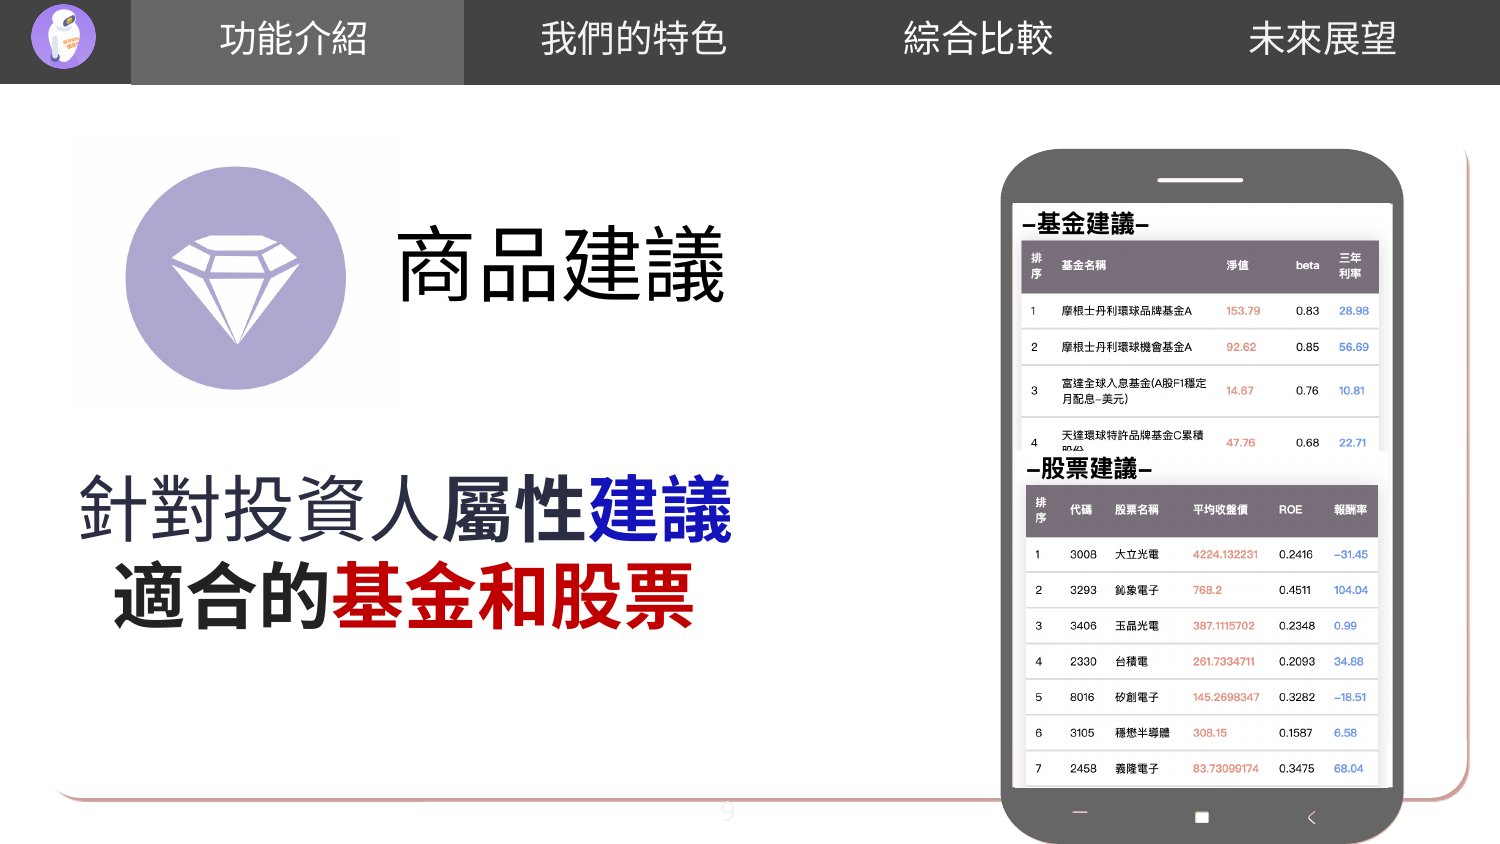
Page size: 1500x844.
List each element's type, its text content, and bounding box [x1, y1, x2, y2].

text_box 針對投資人屬性建議 適合的基金和股票 [61, 455, 883, 644]
text_box 功能介紹 [131, 0, 464, 84]
picture [71, 131, 405, 408]
text_box [0, 0, 131, 84]
text_box 商品建議 [379, 204, 836, 379]
picture [31, 4, 96, 69]
picture [1013, 203, 1390, 788]
text_box 我們的特色 [464, 0, 810, 84]
text_box 9 [705, 779, 796, 844]
text_box 未來展望 [1153, 0, 1500, 84]
text_box [43, 127, 1467, 844]
text_box 綜合比較 [810, 0, 1153, 84]
